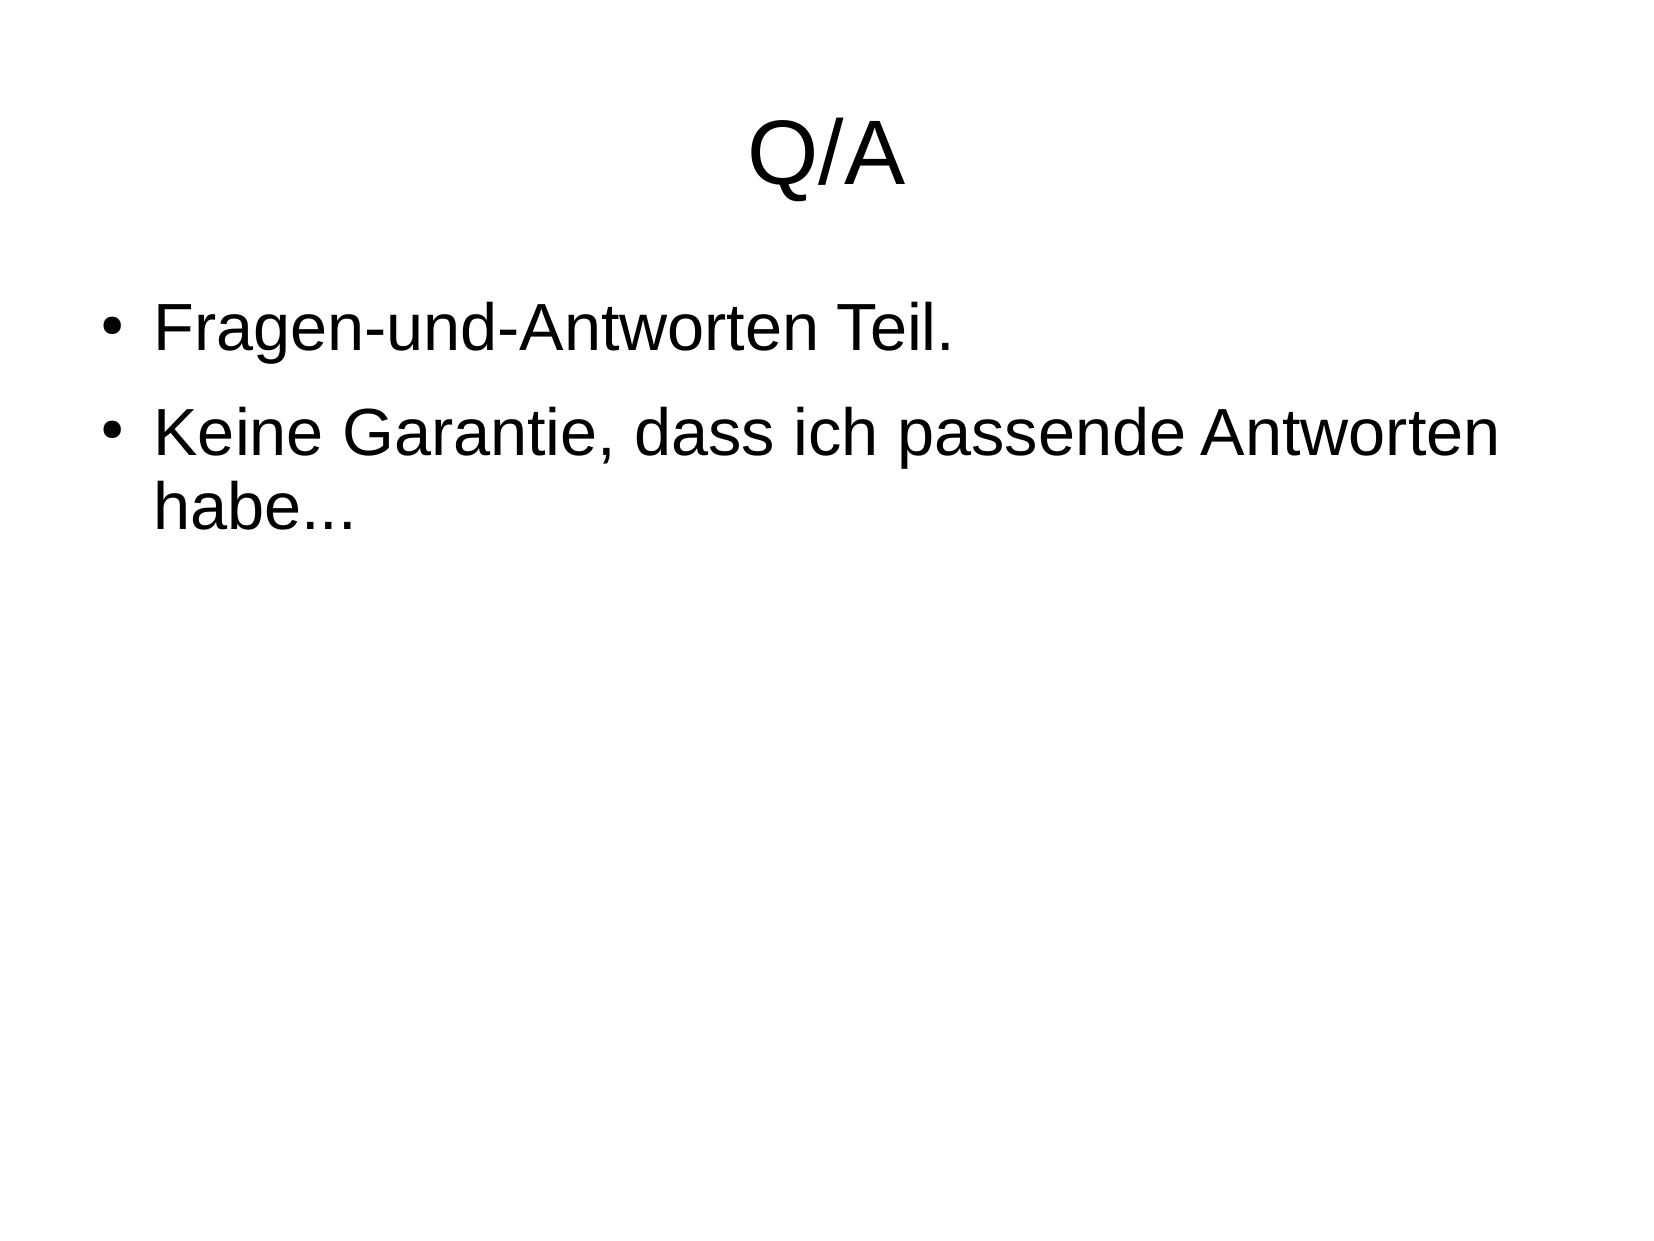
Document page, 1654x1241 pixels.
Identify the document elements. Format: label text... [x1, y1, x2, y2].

title Q/A [82, 49, 1571, 257]
list Fragen-und-Antworten Teil. Keine Garantie, dass ich passende Antworten habe... [82, 290, 1571, 1010]
